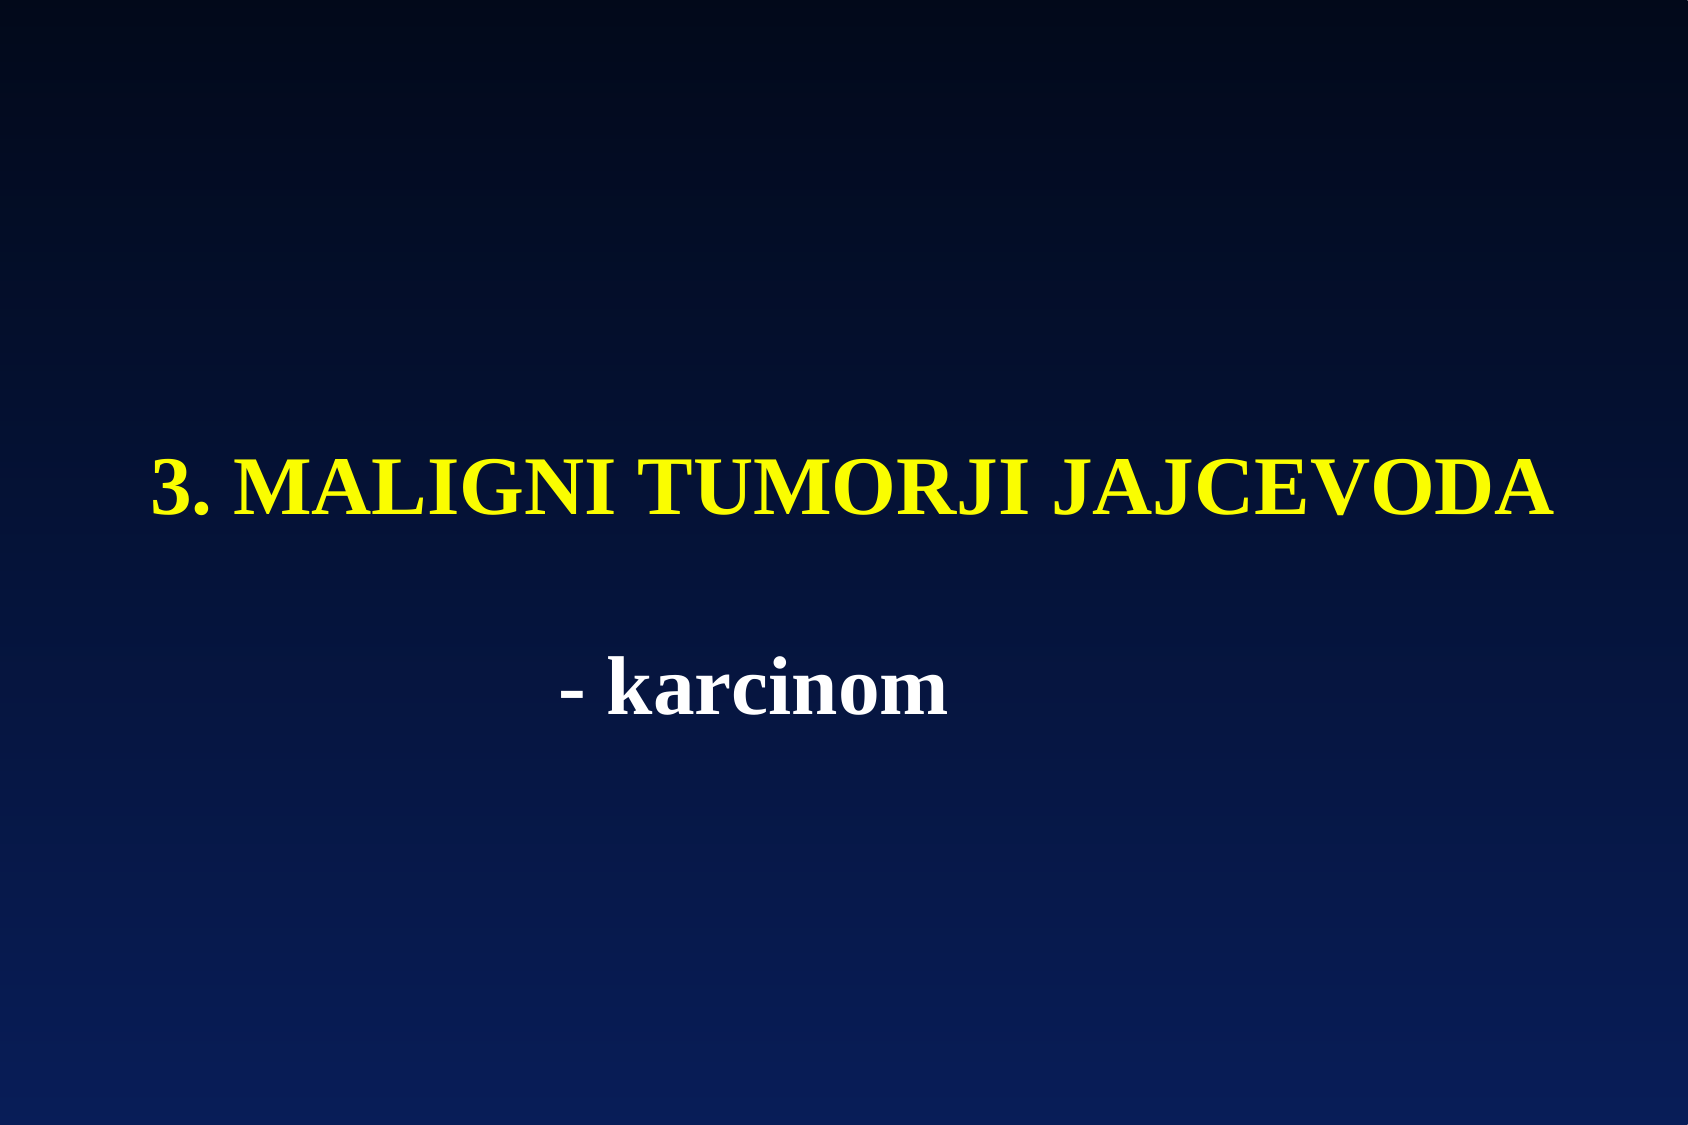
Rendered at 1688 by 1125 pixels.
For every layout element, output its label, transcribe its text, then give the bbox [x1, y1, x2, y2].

title 3. MALIGNI TUMORJI JAJCEVODA - karcinom [93, 112, 1582, 1050]
subtitle [318, 637, 1369, 925]
